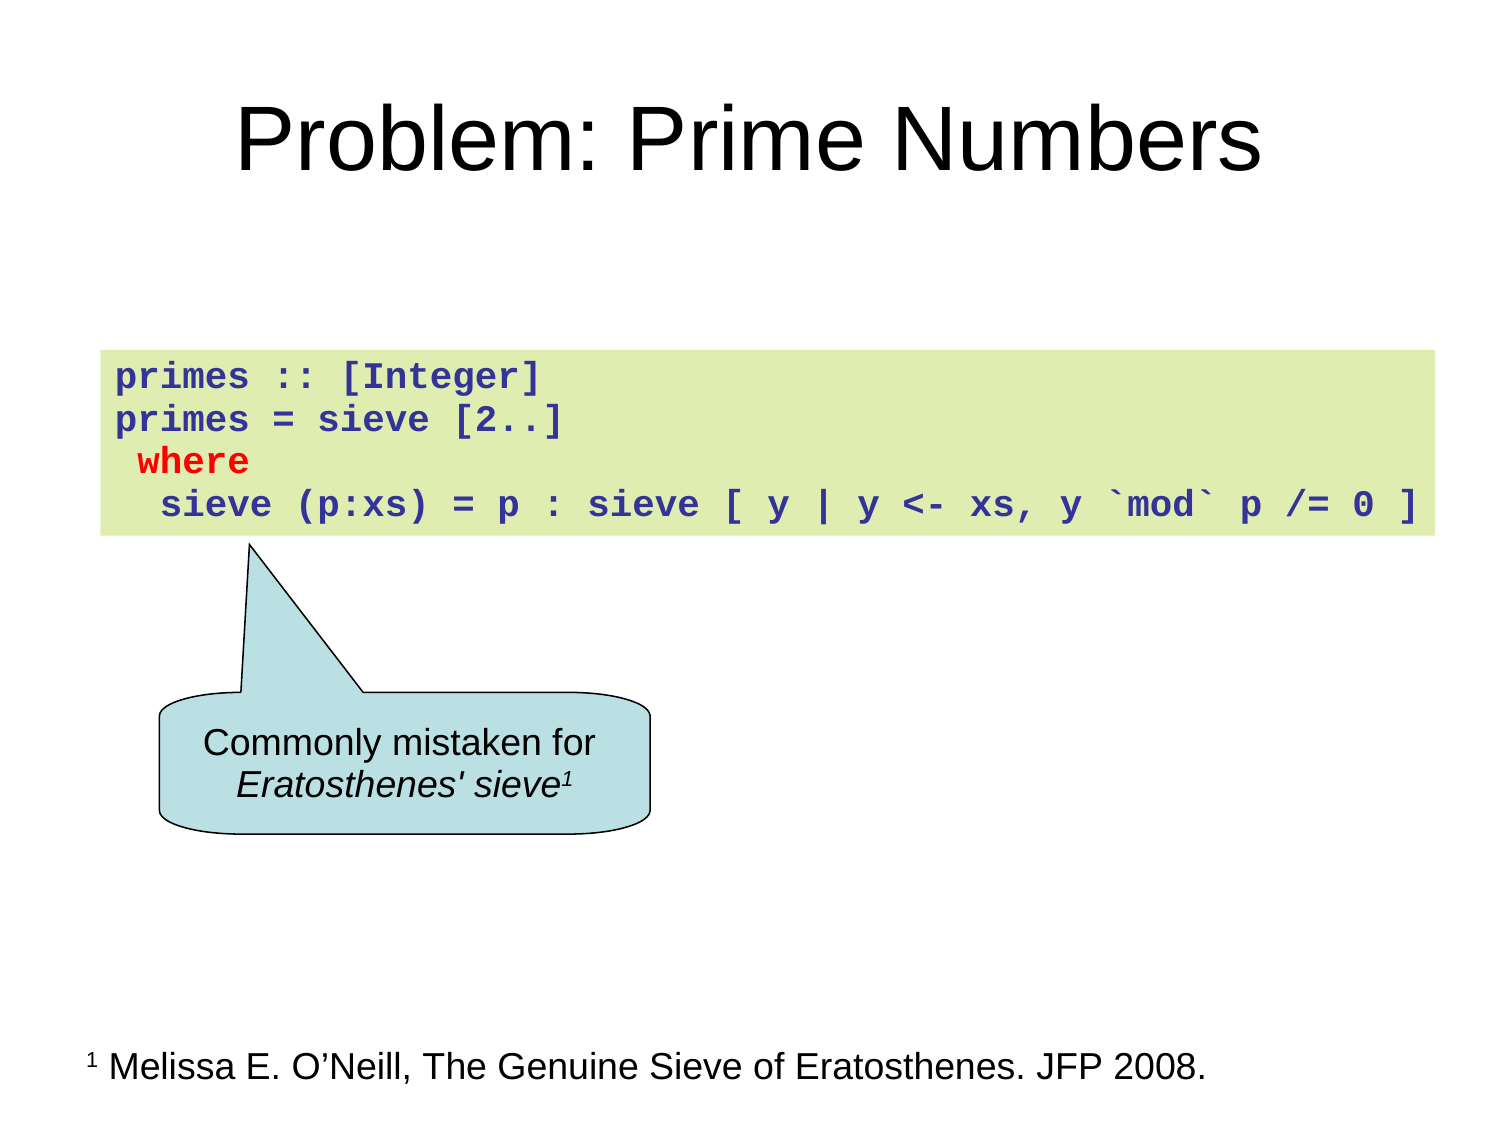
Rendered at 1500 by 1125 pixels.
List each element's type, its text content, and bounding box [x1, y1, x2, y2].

text_box primes :: [Integer] primes = sieve [2..] where sieve (p:xs) = p : sieve [ y | y <- xs, y `mod` p /= 0 ] [100, 349, 1436, 536]
text_box 1 Melissa E. O’Neill, The Genuine Sieve of Eratosthenes. JFP 2008. [71, 1037, 1233, 1095]
title Problem: Prime Numbers [75, 45, 1426, 233]
text_box Commonly mistaken for Eratosthenes' sieve1 [159, 544, 651, 835]
